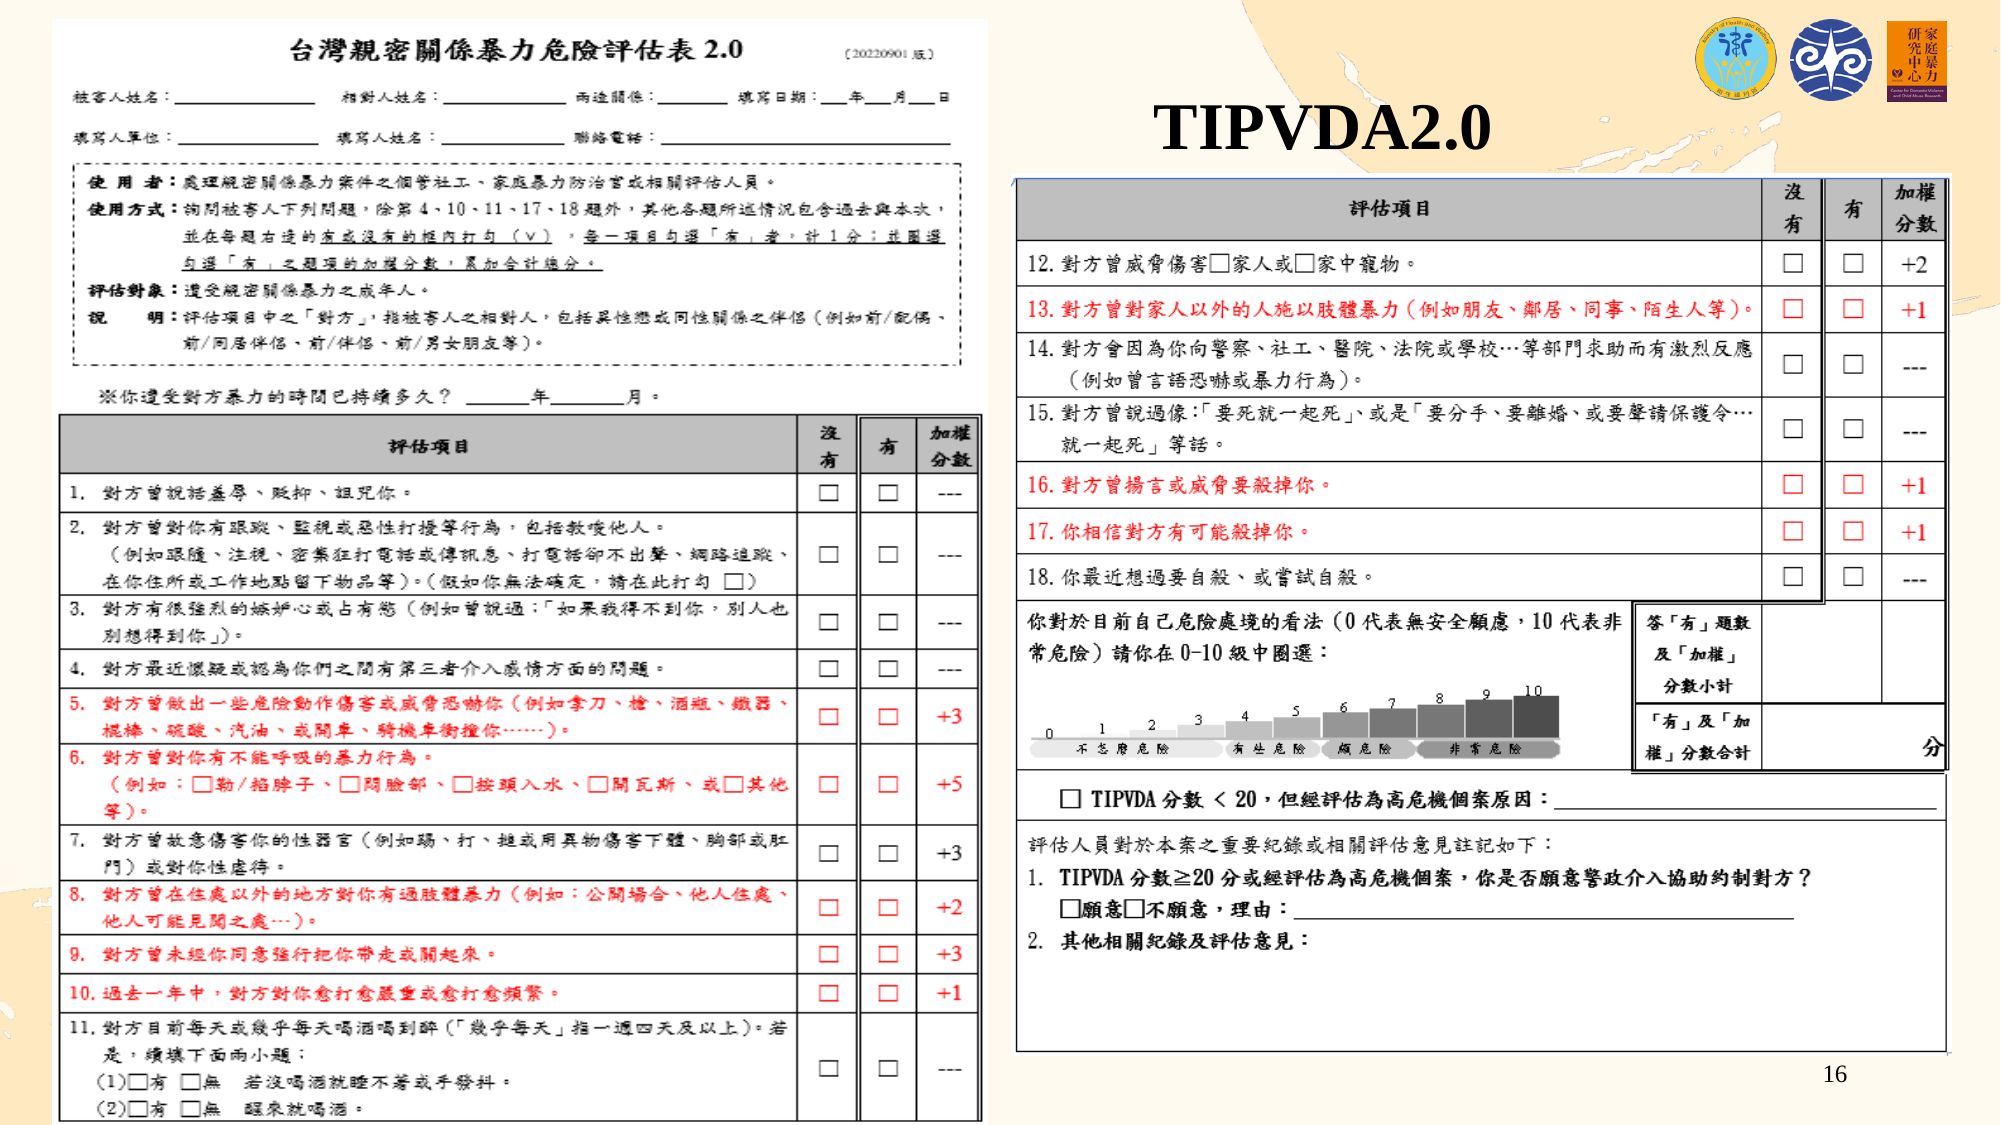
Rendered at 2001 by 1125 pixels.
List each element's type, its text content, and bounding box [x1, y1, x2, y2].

picture [0, 19, 988, 1125]
picture [1011, 0, 2001, 1056]
text_box TIPVDA2.0 [1138, 37, 1557, 173]
